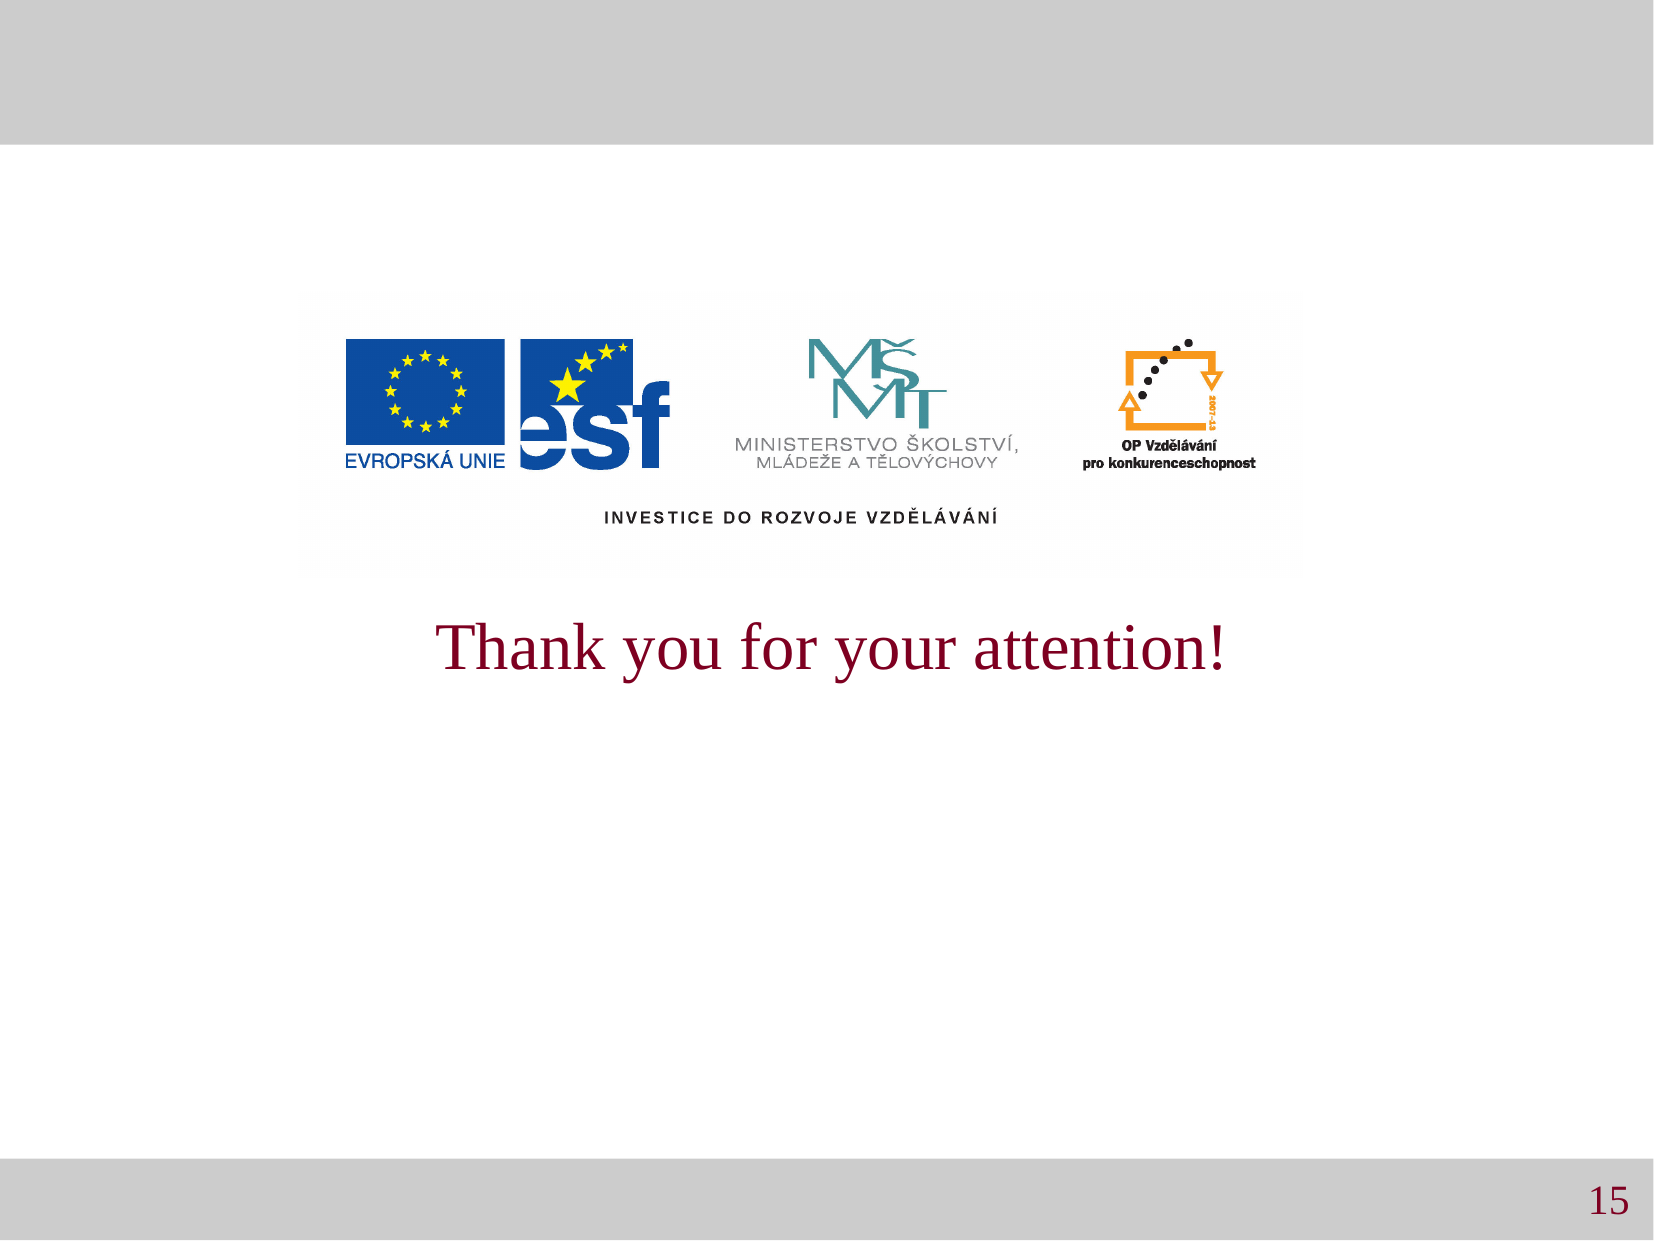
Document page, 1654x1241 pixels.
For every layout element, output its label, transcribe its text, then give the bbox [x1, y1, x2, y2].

subtitle Thank you for your attention! [67, 199, 1598, 1096]
